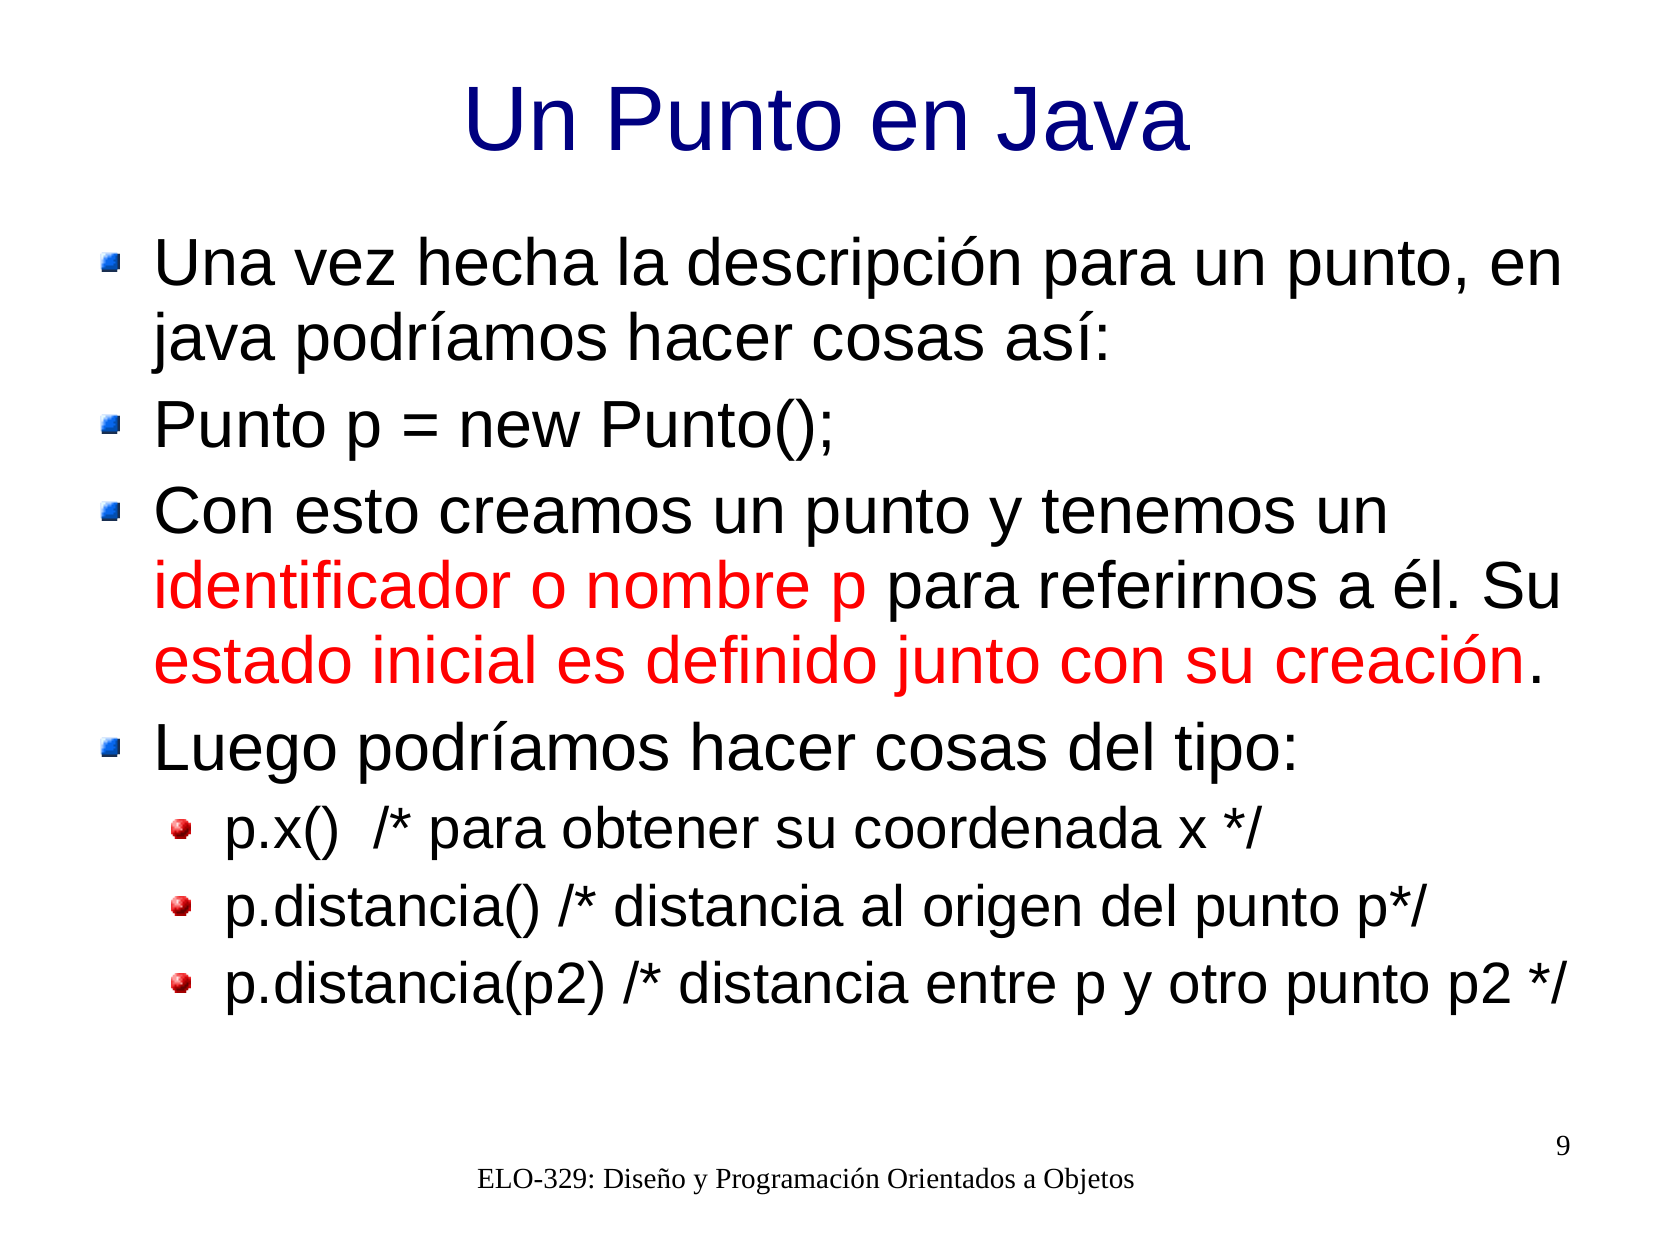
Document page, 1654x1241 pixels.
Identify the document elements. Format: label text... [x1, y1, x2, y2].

list Una vez hecha la descripción para un punto, en java podríamos hacer cosas así: Punto p = new Punto(); Con esto creamos un punto y tenemos un identificador o nombre p para referirnos a él. Su estado inicial es definido junto con su creación. Luego podríamos hacer cosas del tipo: p.x() /* para obtener su coordenada x */ p.distancia() /* distancia al origen del punto p*/ p.distancia(p2) /* distancia entre p y otro punto p2 */ [82, 225, 1571, 1126]
title Un Punto en Java [82, 49, 1571, 188]
